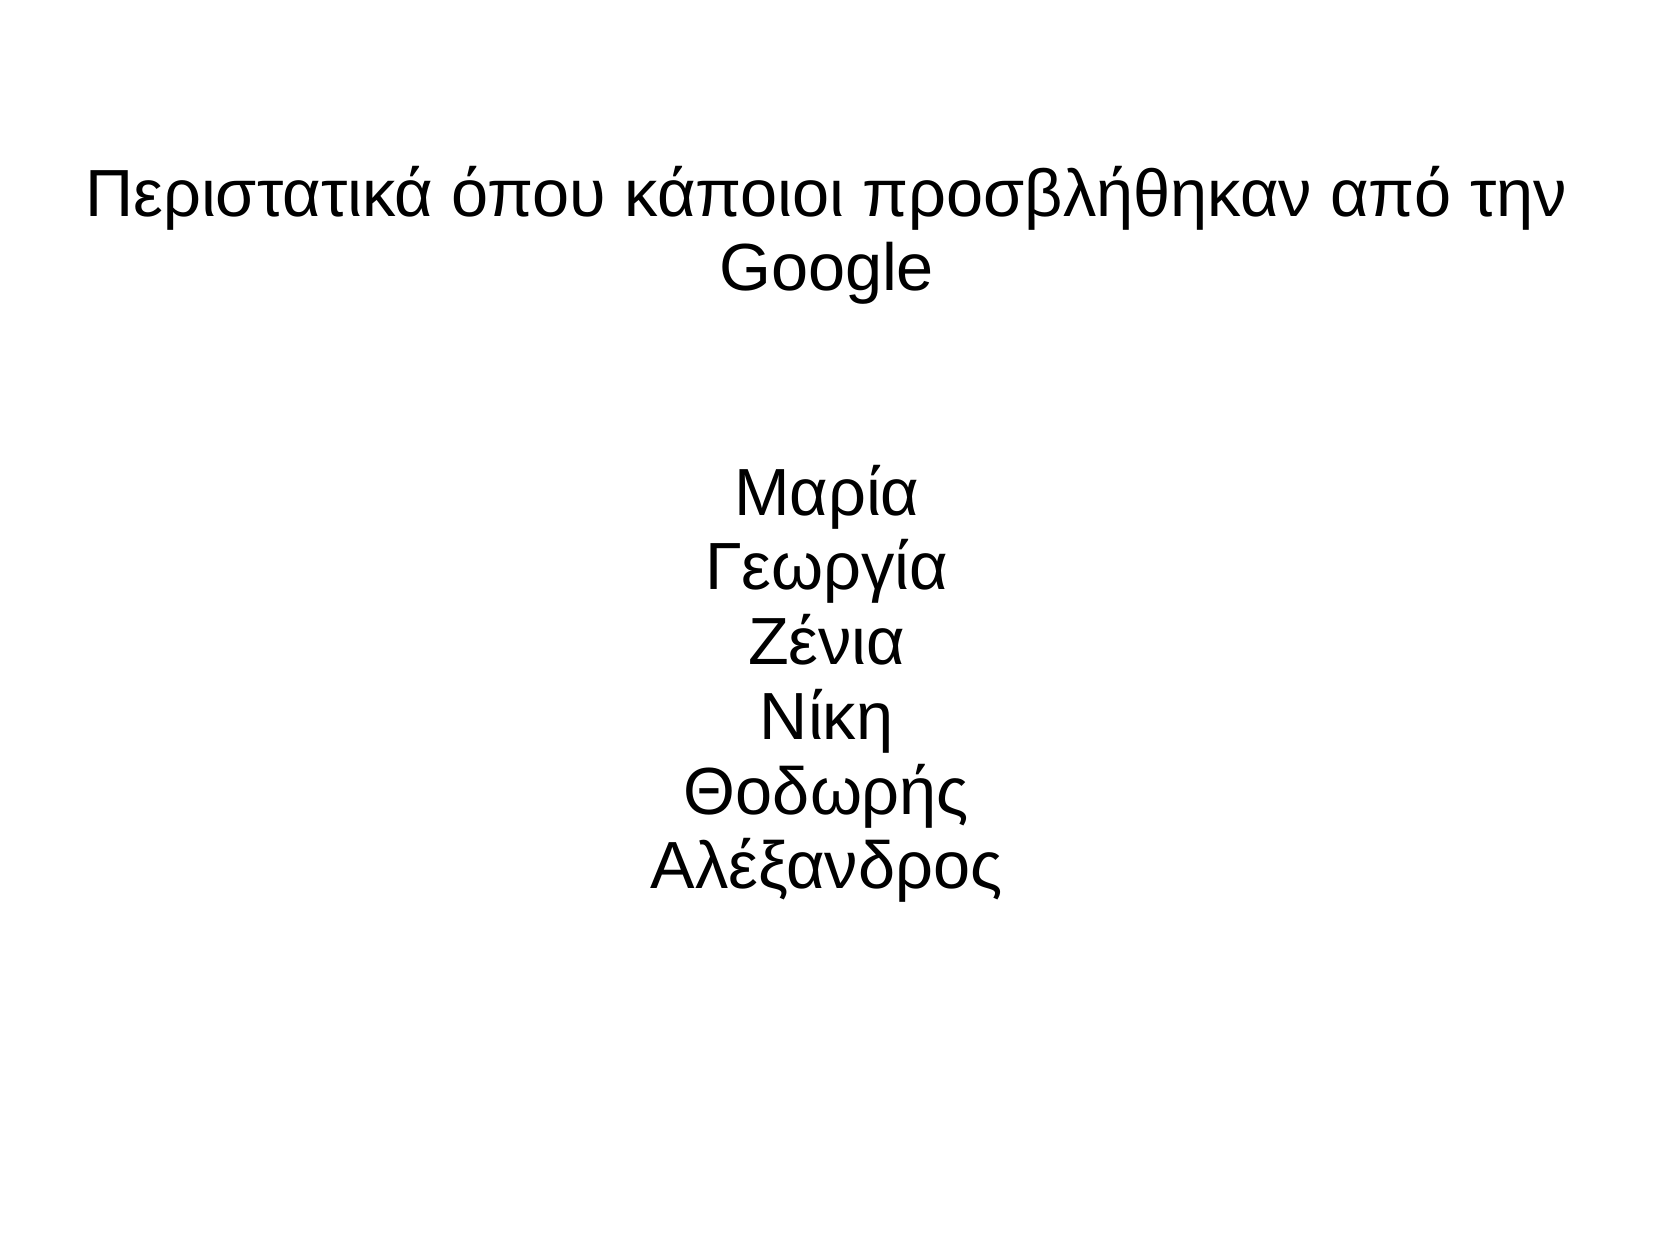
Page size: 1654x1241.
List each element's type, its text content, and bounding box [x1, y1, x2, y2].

subtitle Περιστατικά όπου κάποιοι προσβλήθηκαν από την Google Μαρία Γεωργία Ζένια Νίκη Θοδωρής Αλέξανδρος [82, 49, 1571, 1010]
